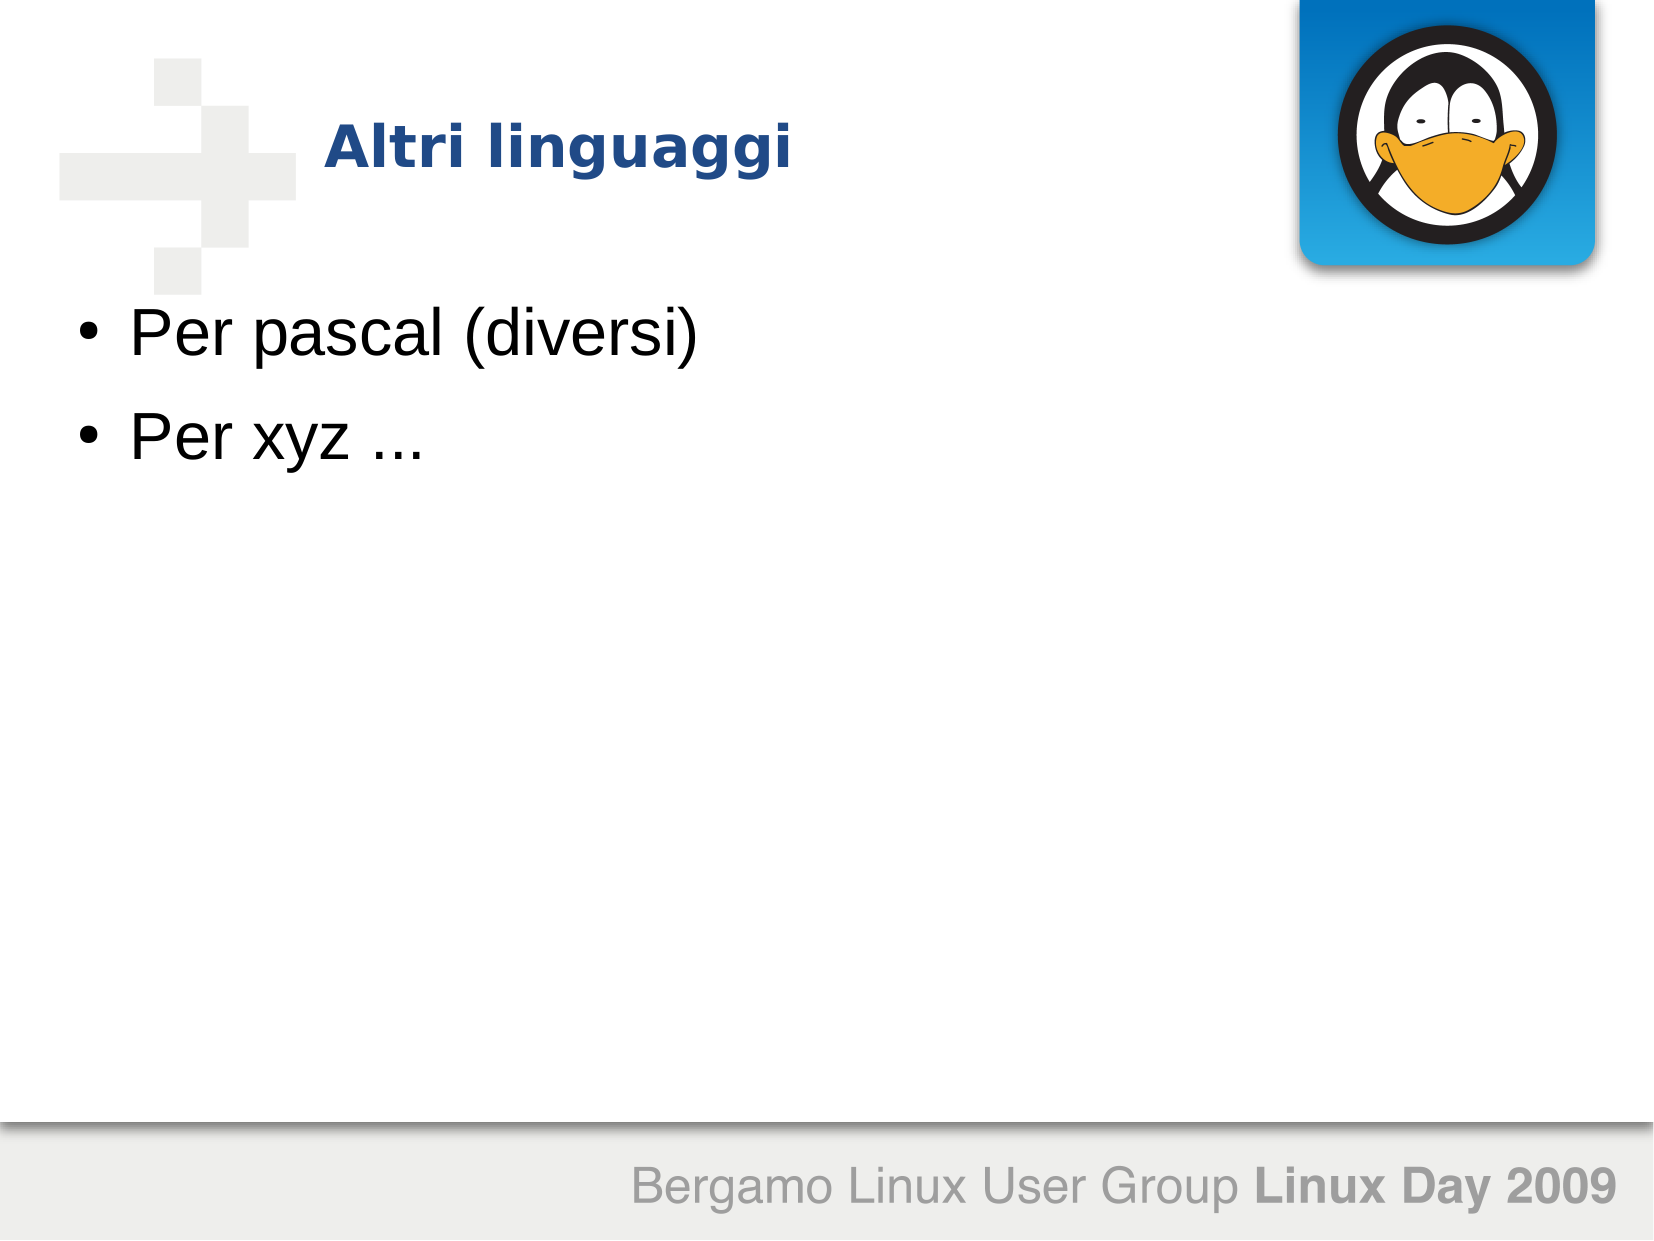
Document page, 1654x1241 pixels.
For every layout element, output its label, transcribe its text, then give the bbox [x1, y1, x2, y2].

list Per pascal (diversi) Per xyz ... [59, 295, 1595, 1078]
picture [0, 0, 1654, 1240]
title Altri linguaggi [324, 66, 1247, 229]
